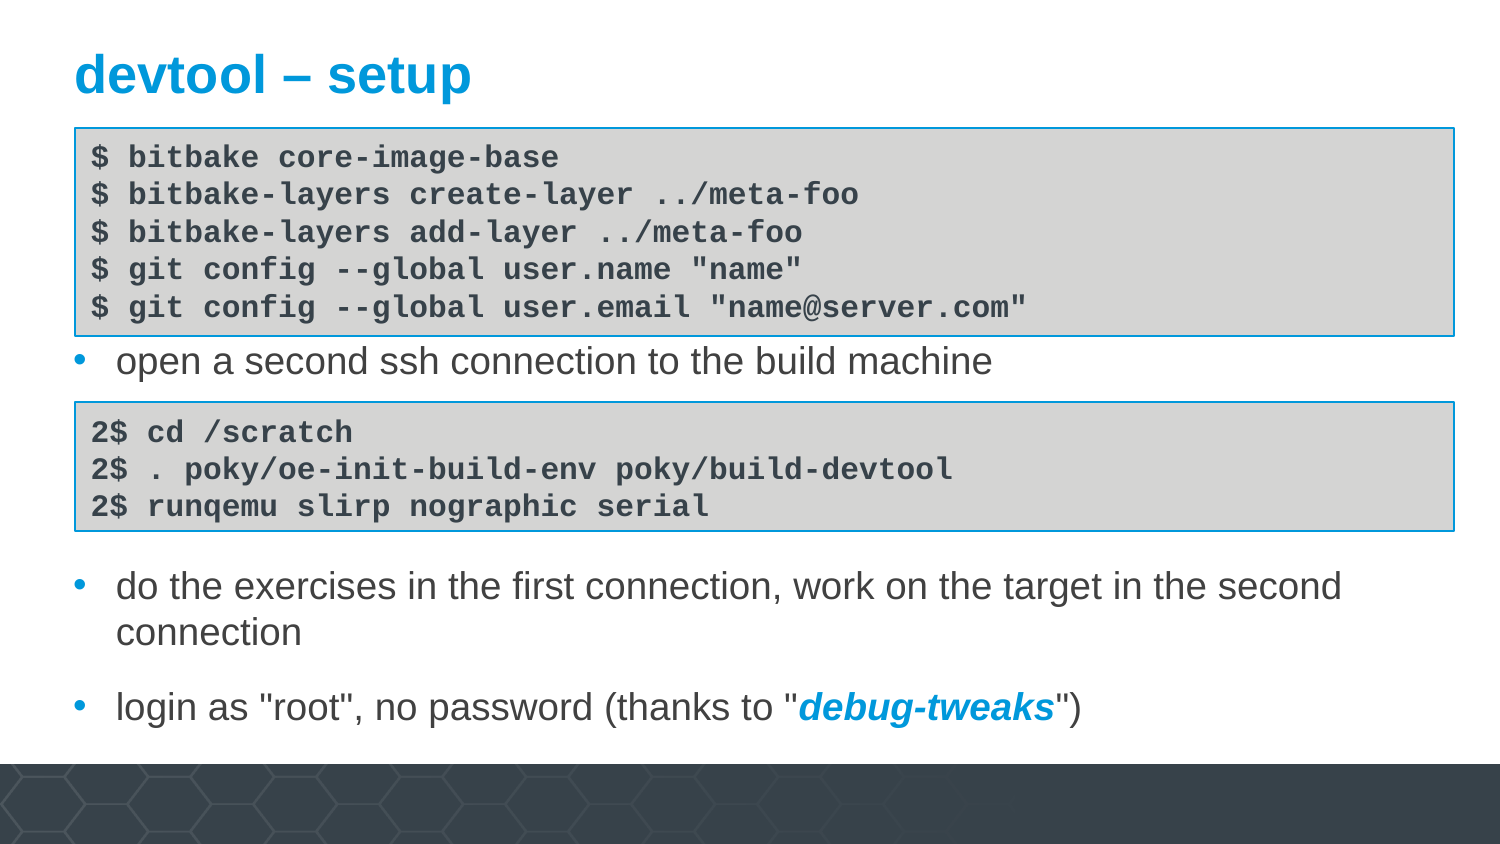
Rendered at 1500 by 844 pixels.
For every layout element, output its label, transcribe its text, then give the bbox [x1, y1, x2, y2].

text_box open a second ssh connection to the build machine do the exercises in the first connection, work on the target in the second connection login as "root", no password (thanks to "debug-tweaks") [72, 336, 1422, 731]
text_box 2$ cd /scratch 2$ . poky/oe-init-build-env poky/build-devtool 2$ runqemu slirp nographic serial [74, 402, 1455, 532]
text_box $ bitbake core-image-base $ bitbake-layers create-layer ../meta-foo $ bitbake-layers add-layer ../meta-foo $ git config --global user.name "name" $ git config --global user.email "name@server.com" [74, 127, 1455, 337]
text_box devtool – setup [74, 50, 1424, 127]
picture [0, 0, 1500, 844]
